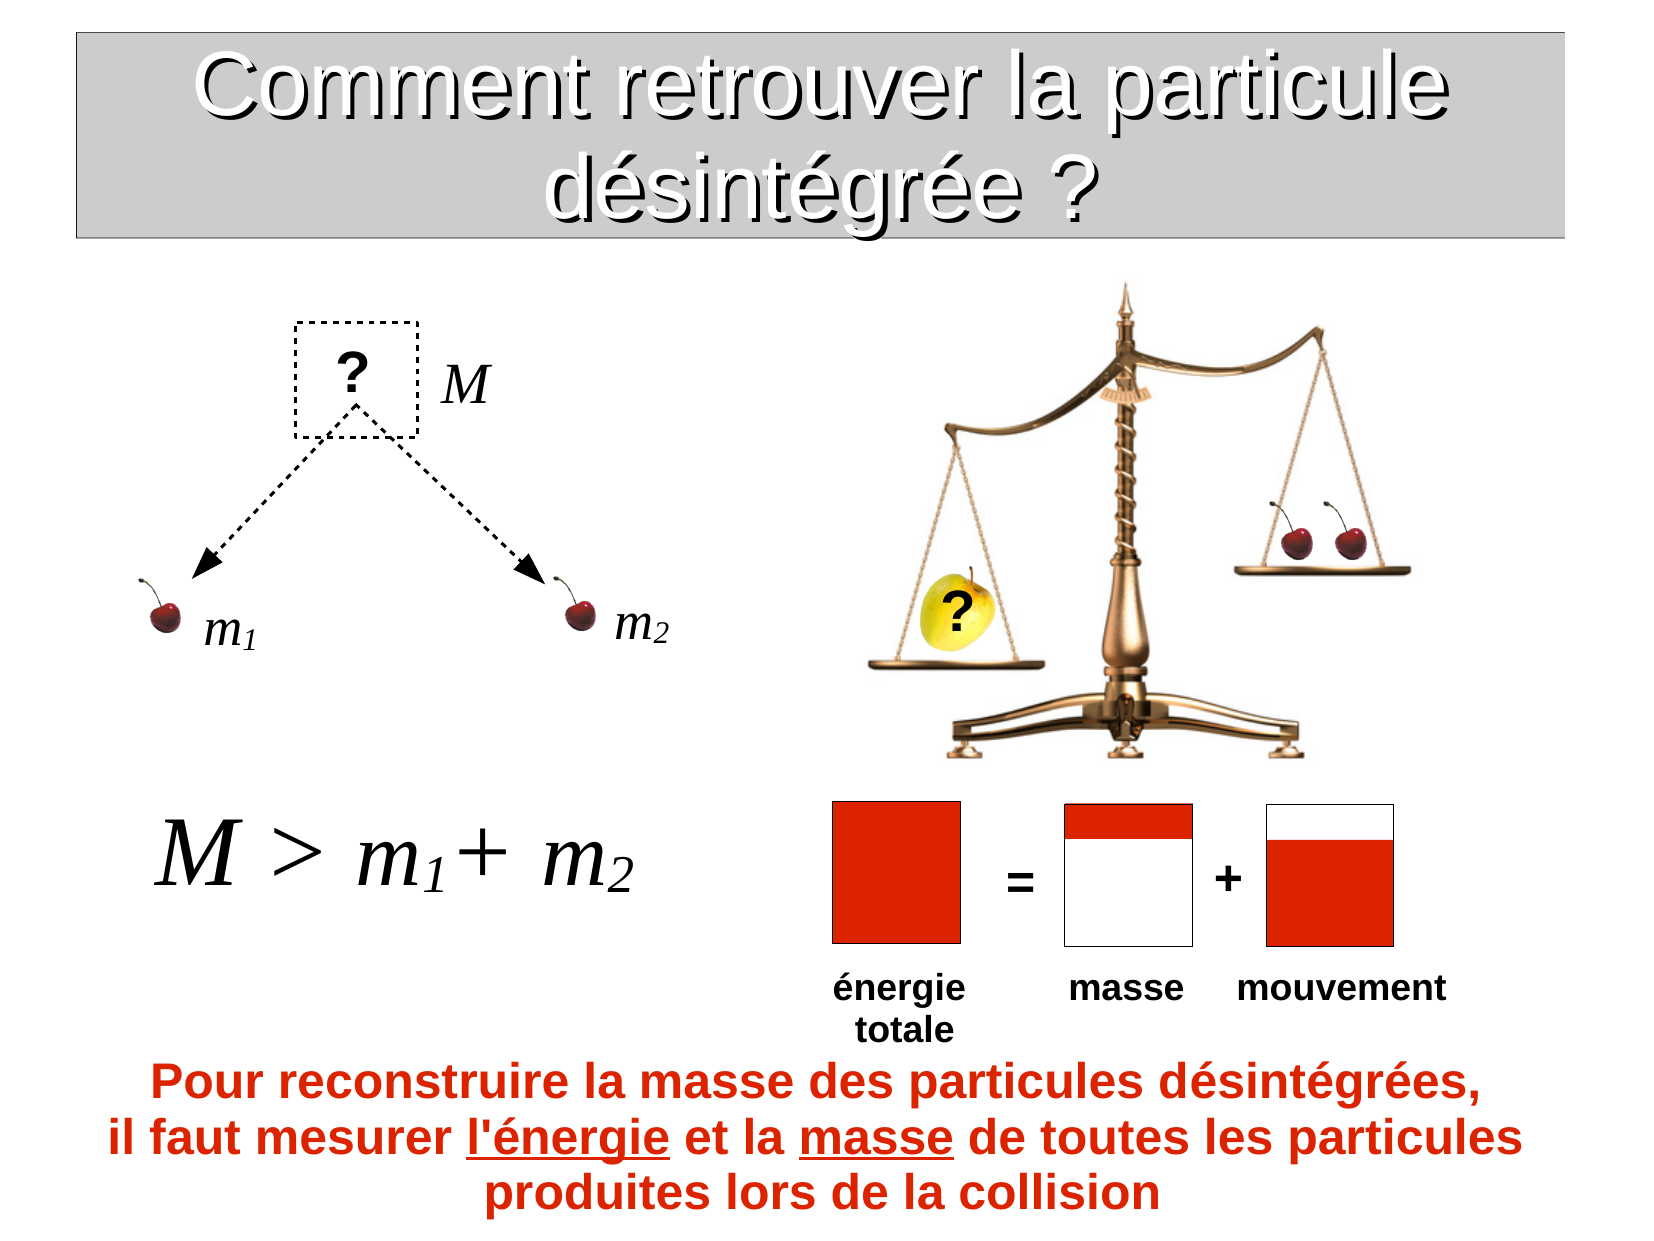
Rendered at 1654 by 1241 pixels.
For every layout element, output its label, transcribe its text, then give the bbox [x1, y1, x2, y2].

text_box Pour reconstruire la masse des particules désintégrées, il faut mesurer l'énergie et la masse de toutes les particules produites lors de la collision [92, 1045, 1553, 1228]
text_box masse [1053, 959, 1203, 1016]
text_box M > m1+ m2 [140, 788, 669, 943]
text_box ? [320, 332, 391, 415]
text_box énergie totale [818, 959, 992, 1045]
text_box = [991, 846, 1052, 918]
text_box m2 [599, 583, 696, 677]
text_box [1065, 805, 1192, 839]
text_box + [1199, 843, 1260, 914]
text_box [832, 801, 961, 944]
picture [136, 576, 182, 635]
title Comment retrouver la particule désintégrée ? [76, 32, 1565, 238]
text_box m1 [188, 590, 297, 683]
text_box M [426, 344, 505, 424]
picture [551, 574, 597, 633]
text_box [1267, 839, 1393, 946]
text_box ? [925, 571, 999, 669]
picture [809, 257, 1467, 773]
text_box mouvement [1221, 959, 1465, 1016]
